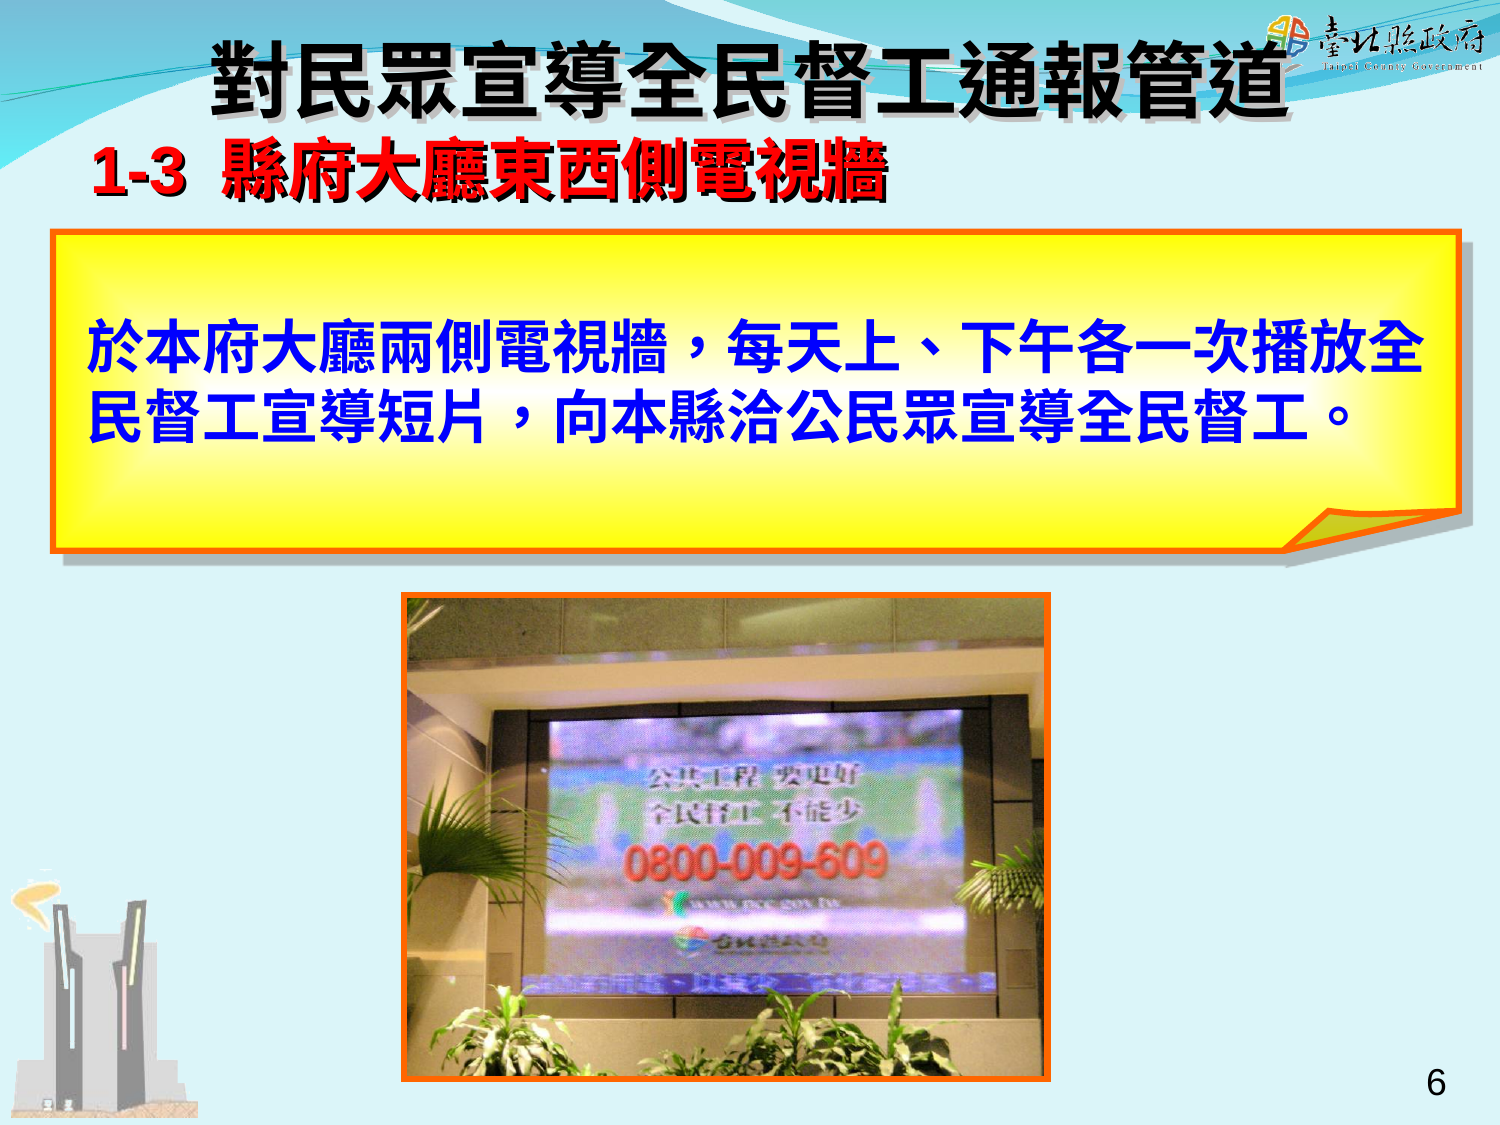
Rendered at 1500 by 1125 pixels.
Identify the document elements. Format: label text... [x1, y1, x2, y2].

title 對民眾宣導全民督工通報管道 [75, 19, 1426, 113]
picture [0, 0, 1500, 102]
picture [11, 869, 198, 1118]
list 1-3 縣府大廳東西側電視牆 [75, 113, 1426, 220]
picture [407, 597, 1045, 1076]
text_box 於本府大廳兩側電視牆，每天上、下午各一次播放全民督工宣導短片，向本縣洽公民眾宣導全民督工。 [53, 231, 1459, 551]
